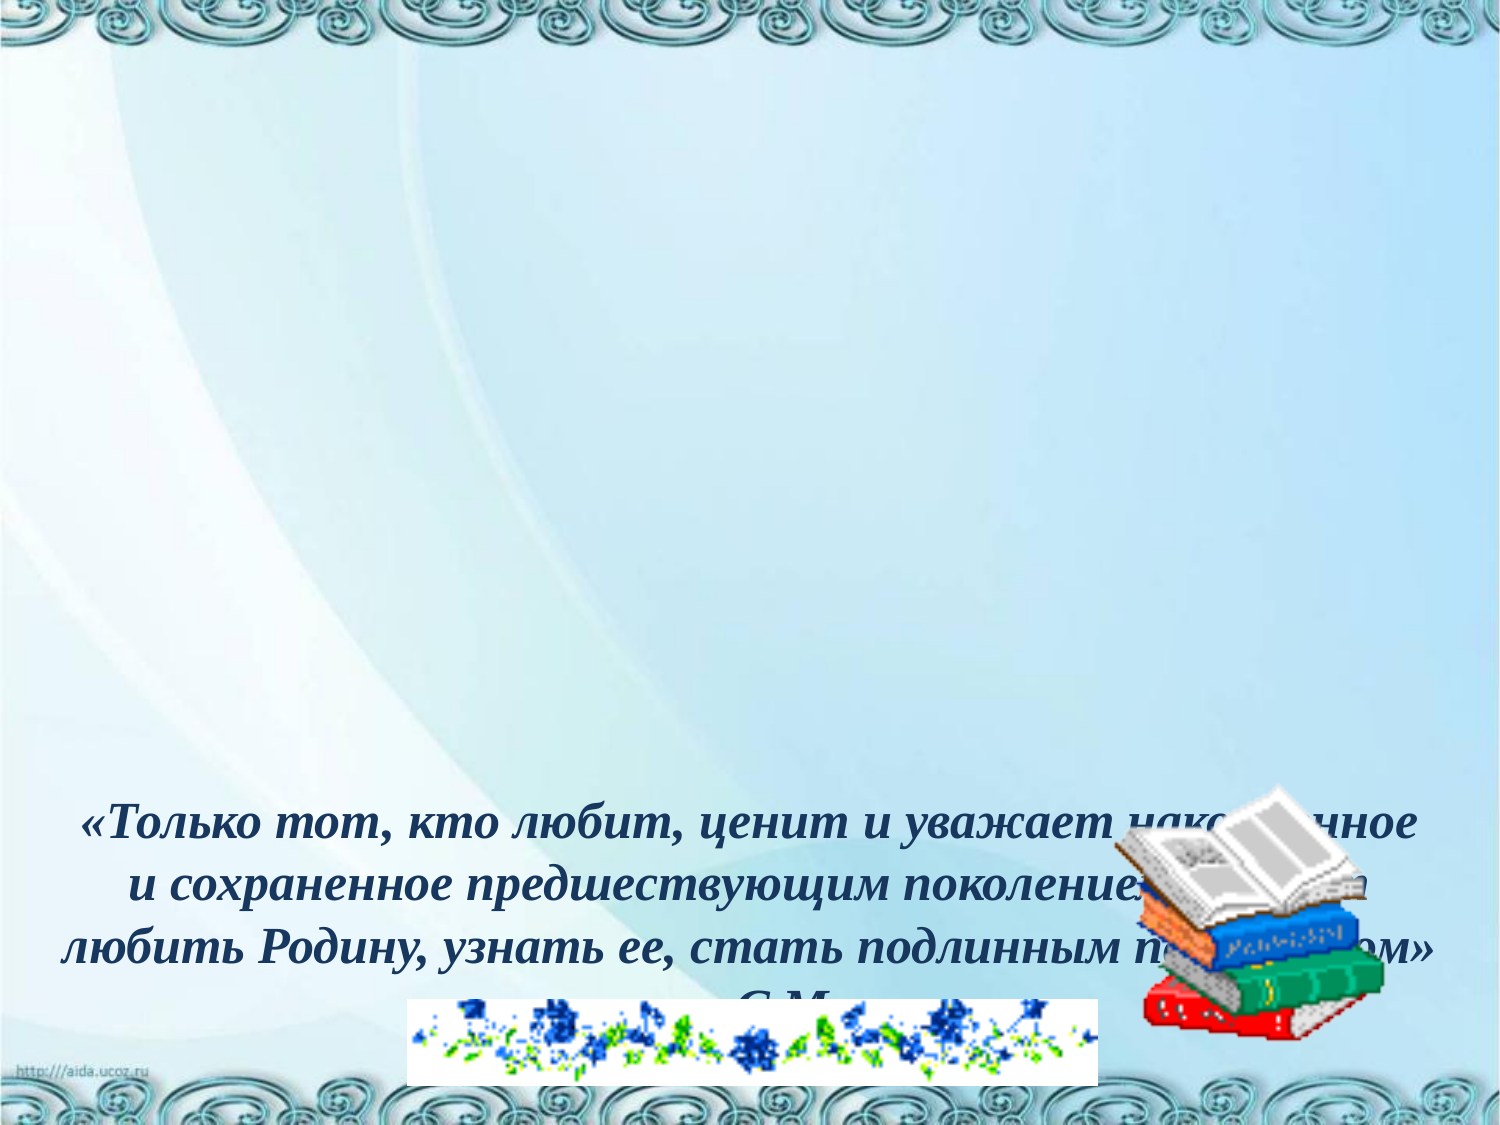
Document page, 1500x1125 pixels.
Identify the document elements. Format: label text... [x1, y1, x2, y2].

title «Только тот, кто любит, ценит и уважает накопленное и сохраненное предшествующим поколением, может любить Родину, узнать ее, стать подлинным патриотом» С.Михалков [46, 58, 1453, 661]
picture [0, 0, 1500, 1125]
